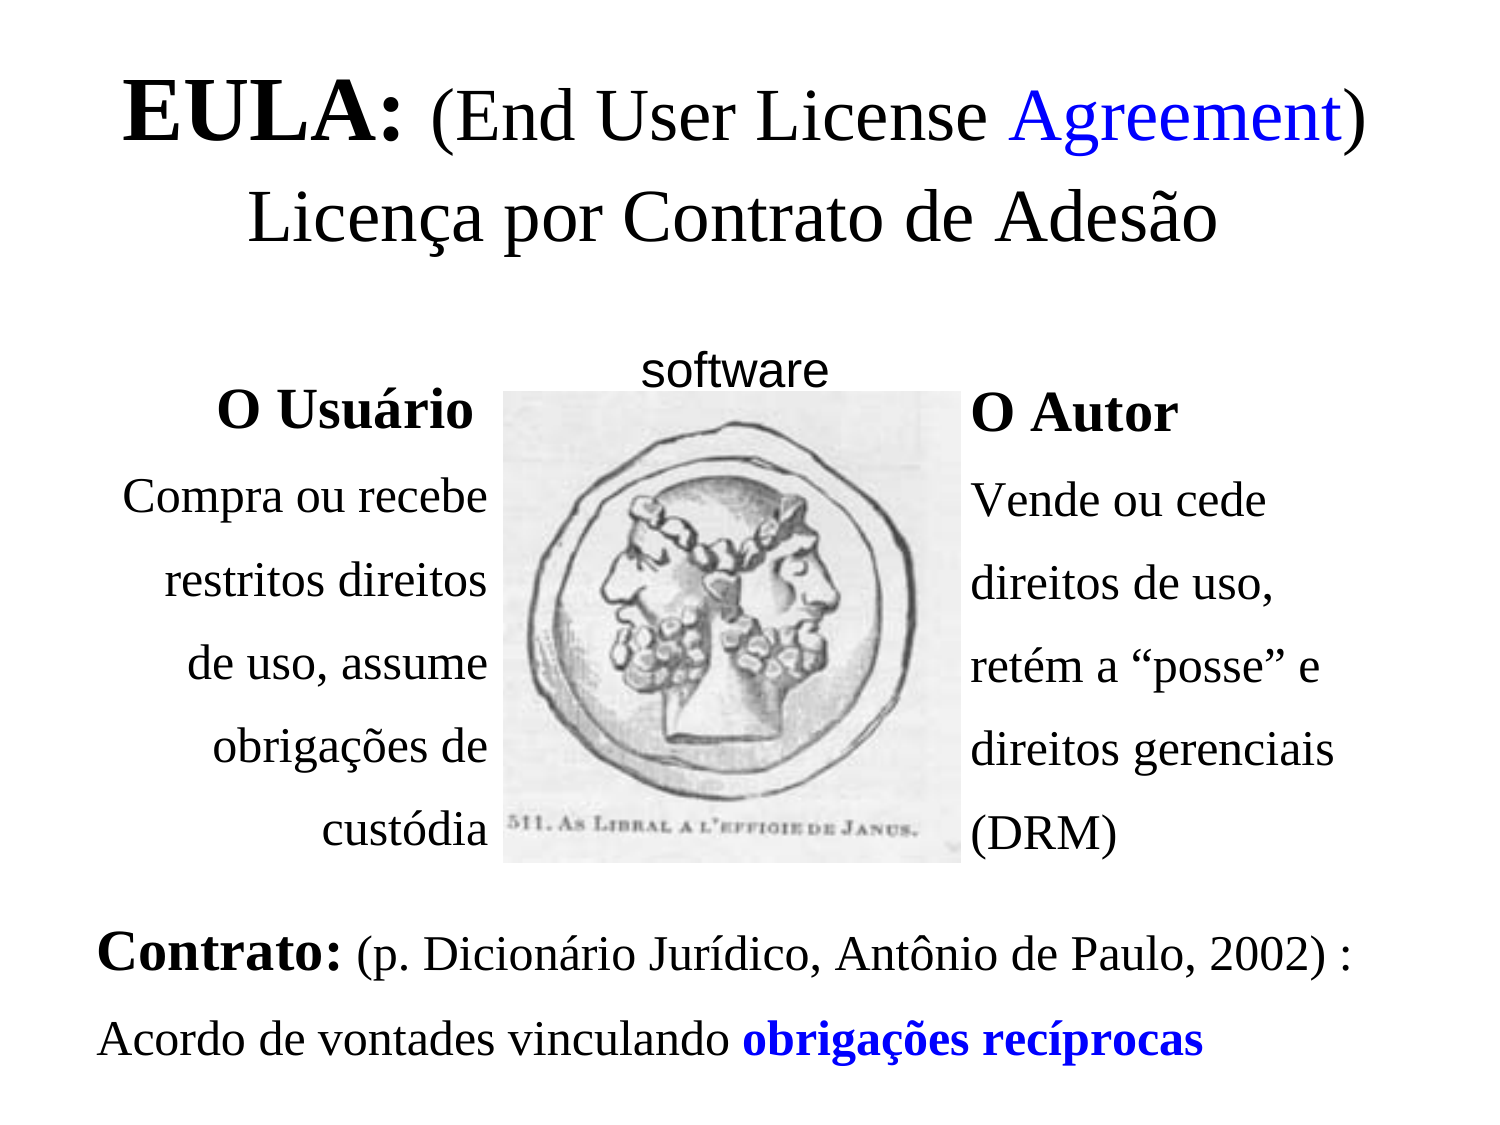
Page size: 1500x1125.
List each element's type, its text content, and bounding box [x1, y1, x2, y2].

text_box O Autor Vende ou cede direitos de uso, retém a “posse” e direitos gerenciais (DRM) [955, 348, 1397, 868]
picture [515, 391, 961, 863]
text_box software [543, 341, 928, 398]
text_box Contrato: (p. Dicionário Jurídico, Antônio de Paulo, 2002) : Acordo de vontades vinculando obrigações recíprocas [81, 887, 1472, 1106]
text_box O Usuário Compra ou recebe restritos direitos de uso, assume obrigações de custódia [107, 345, 515, 865]
title EULA: (End User License Agreement) Licença por Contrato de Adesão [81, 33, 1410, 287]
